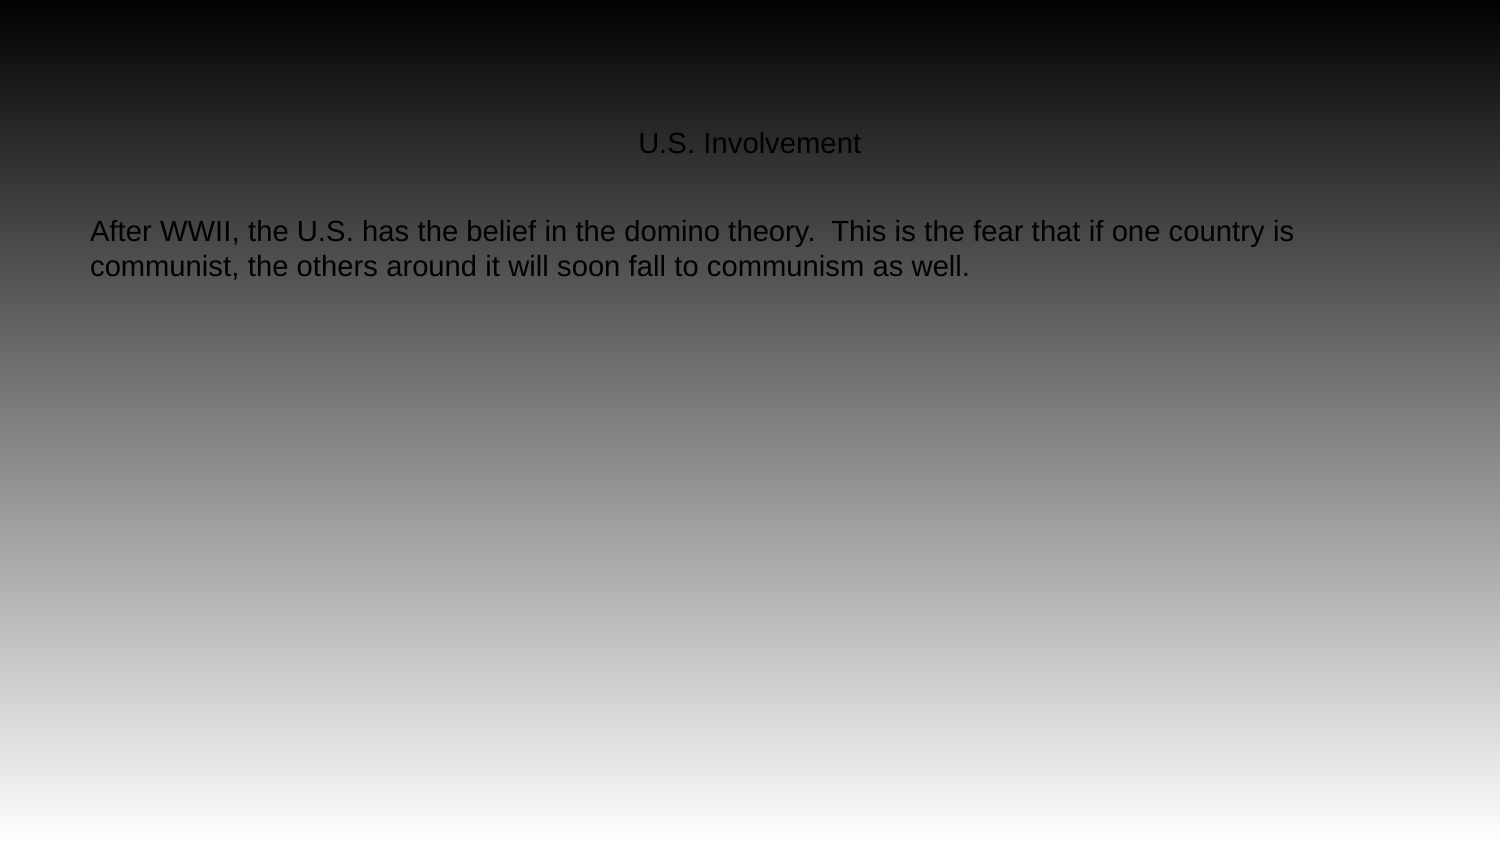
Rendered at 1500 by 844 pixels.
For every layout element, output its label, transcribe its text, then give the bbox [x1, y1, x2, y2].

title U.S. Involvement [75, 33, 1425, 175]
list After WWII, the U.S. has the belief in the domino theory. This is the fear that if one country is communist, the others around it will soon fall to communism as well. [75, 196, 1425, 808]
